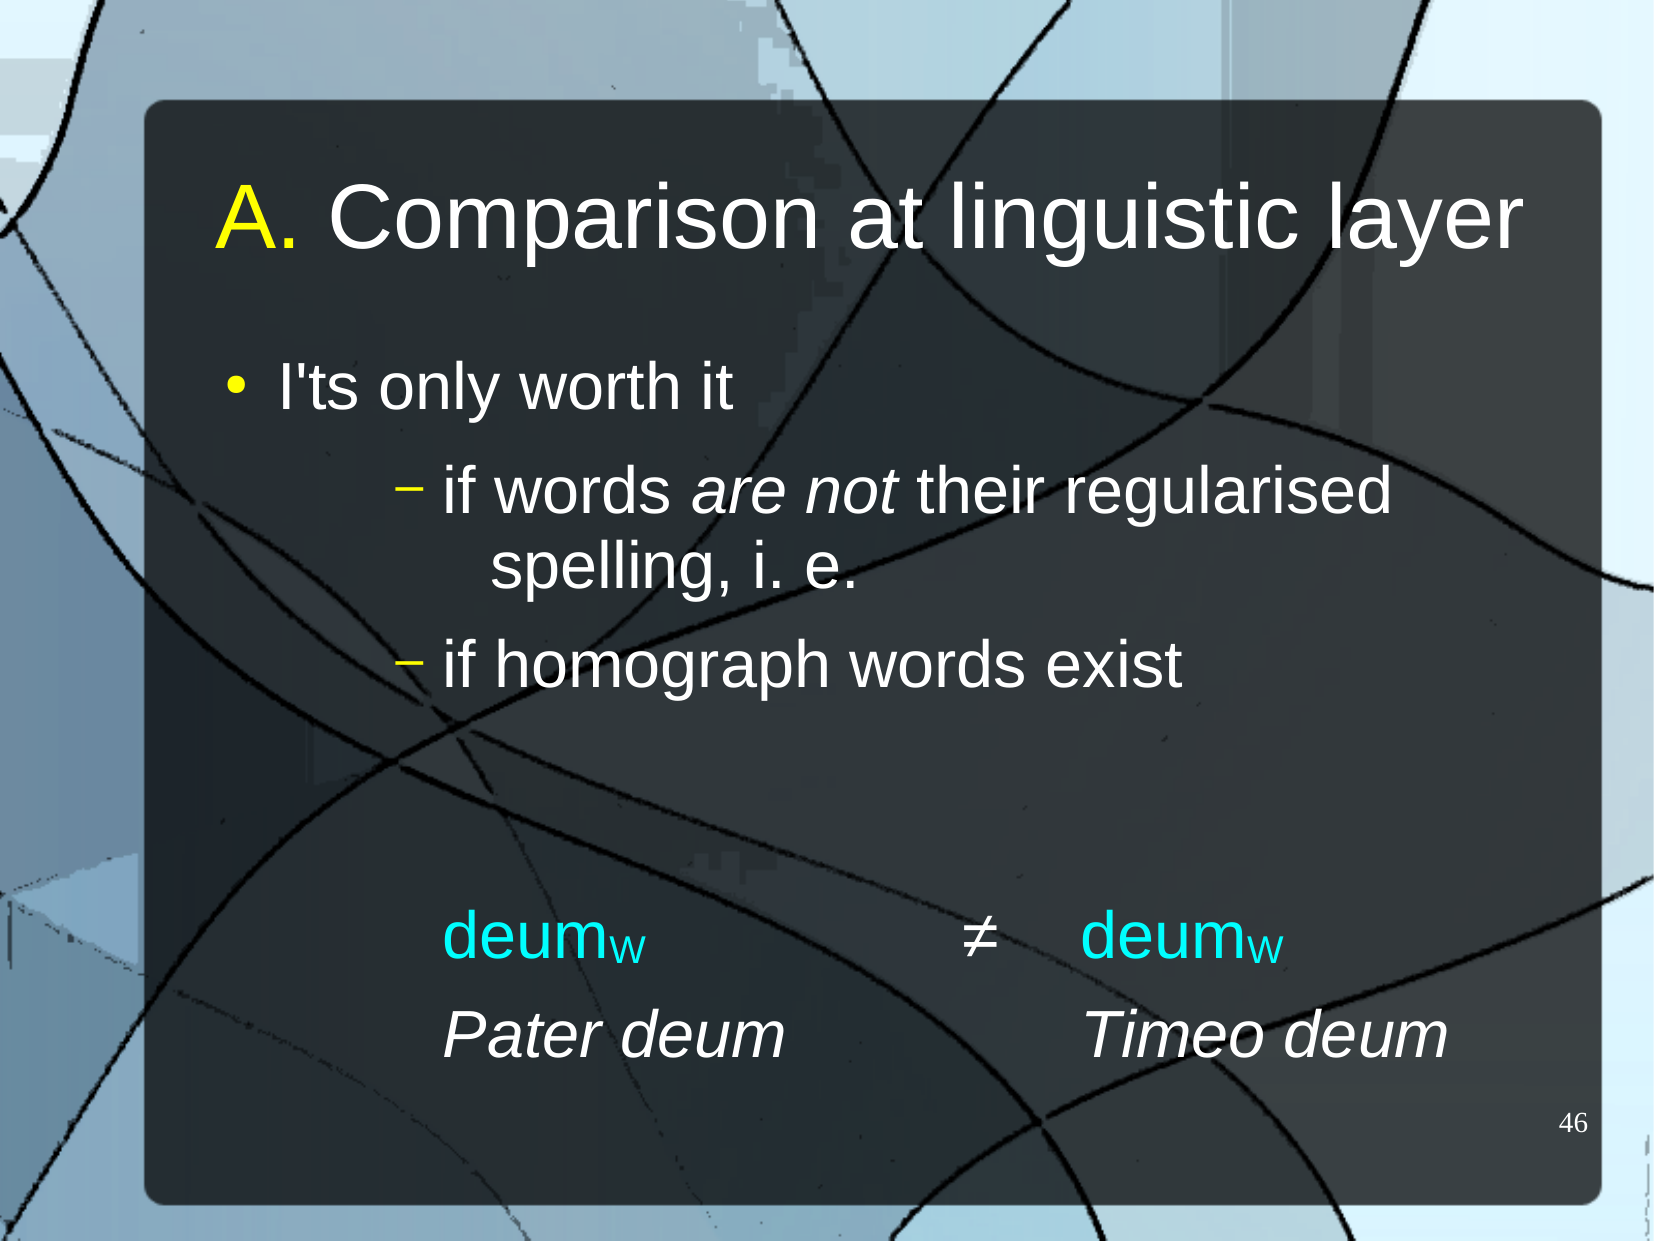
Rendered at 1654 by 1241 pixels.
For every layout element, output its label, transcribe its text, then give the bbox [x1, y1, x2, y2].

list I'ts only worth it if words are not their regularised spelling, i. e. if homograph words exist deumW ≠ deumW Pater deum Timeo deum [206, 349, 1524, 1094]
picture [0, 0, 1654, 1241]
title A. Comparison at linguistic layer [159, 108, 1583, 325]
